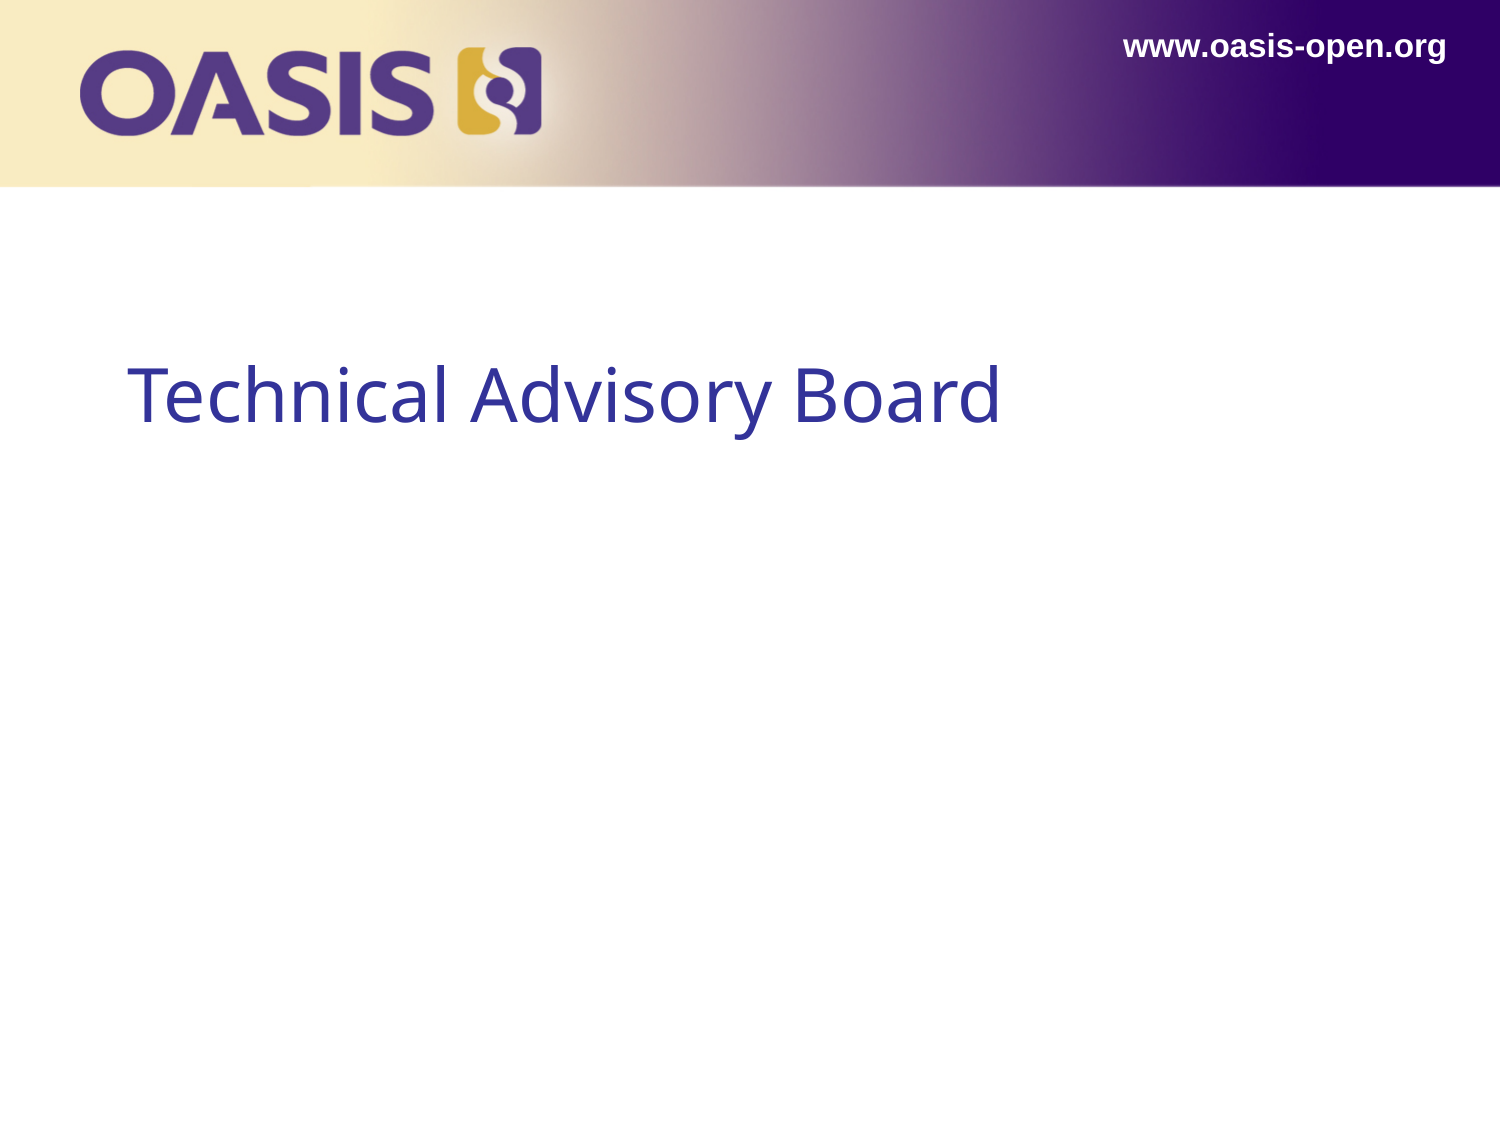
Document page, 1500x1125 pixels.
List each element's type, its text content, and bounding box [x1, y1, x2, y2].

title Technical Advisory Board [112, 349, 1425, 591]
picture [0, 0, 1500, 1125]
text_box www.oasis-open.org [1037, 19, 1463, 73]
